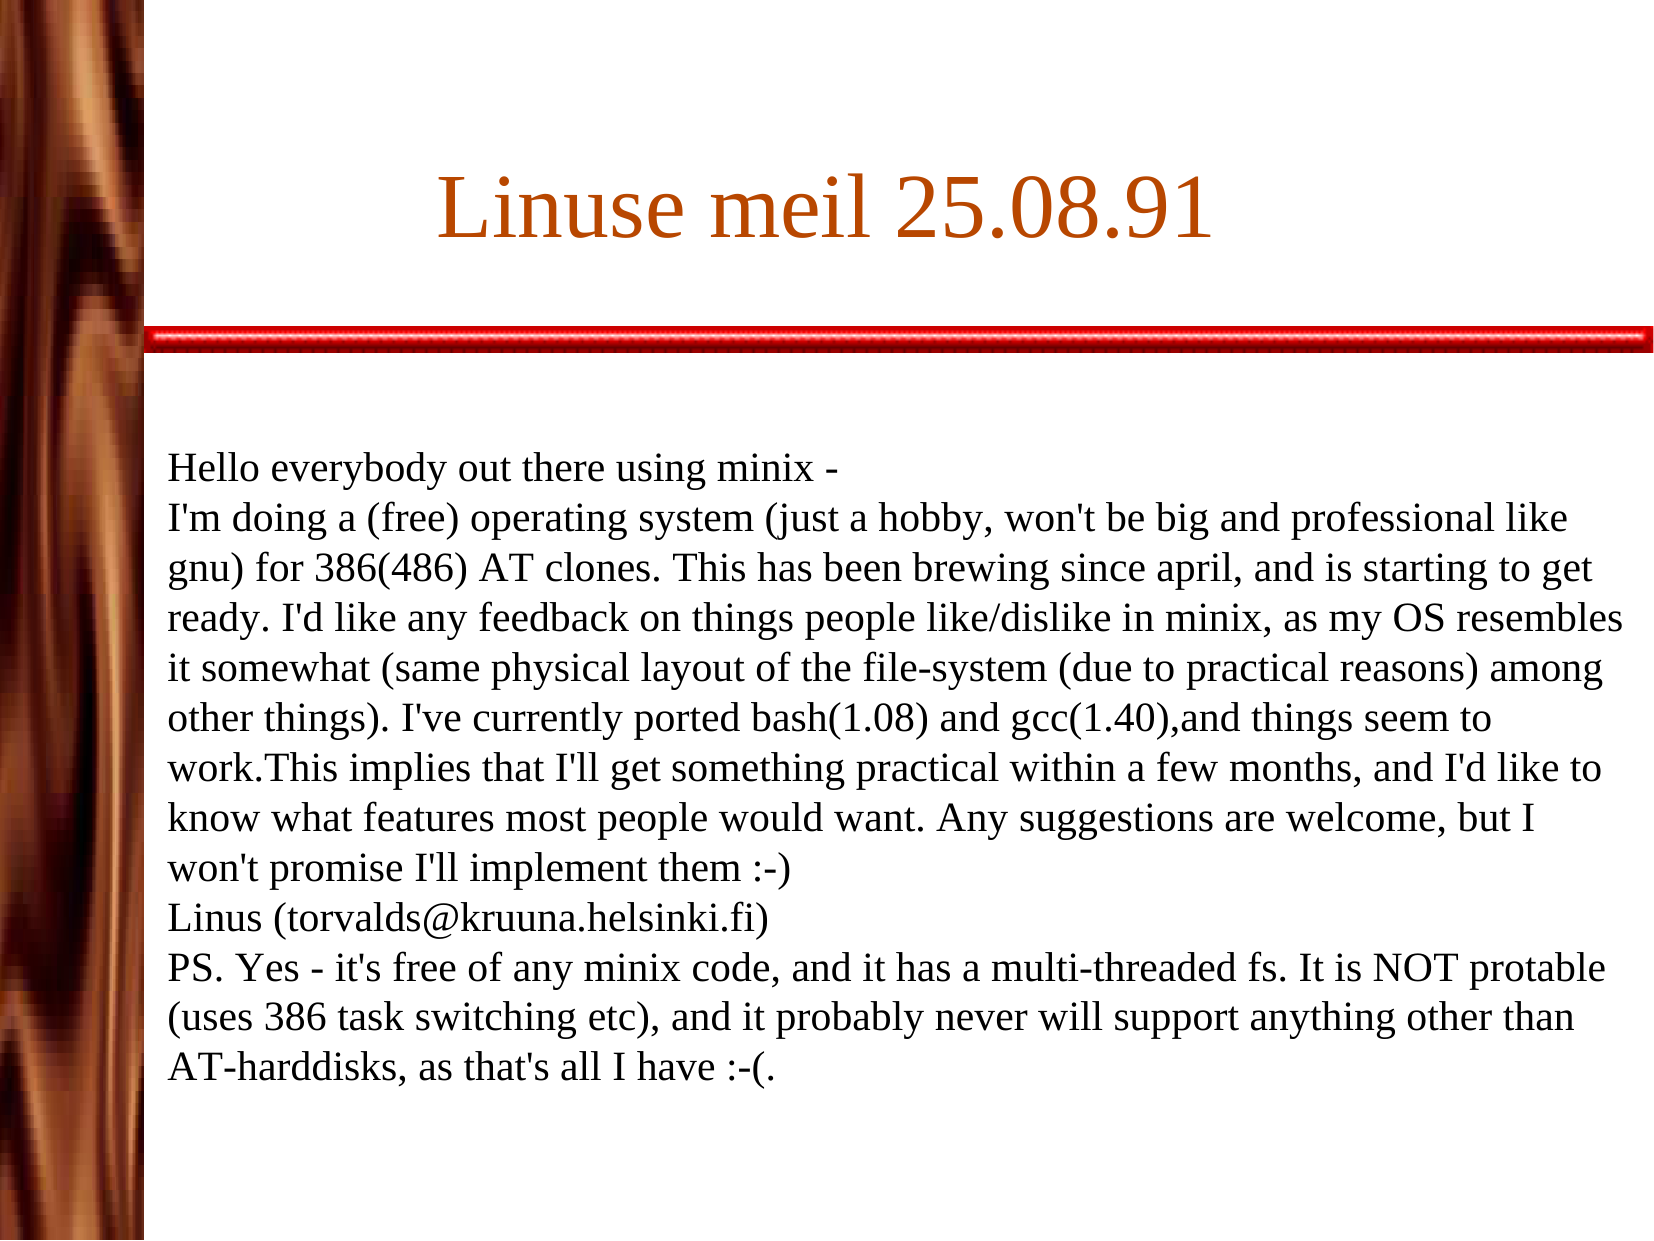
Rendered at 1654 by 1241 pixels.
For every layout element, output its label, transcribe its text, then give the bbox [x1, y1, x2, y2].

text_box Hello everybody out there using minix - I'm doing a (free) operating system (just a hobby, won't be big and professional like gnu) for 386(486) AT clones. This has been brewing since april, and is starting to get ready. I'd like any feedback on things people like/dislike in minix, as my OS resembles it somewhat (same physical layout of the file-system (due to practical reasons) among other things). I've currently ported bash(1.08) and gcc(1.40),and things seem to work.This implies that I'll get something practical within a few months, and I'd like to know what features most people would want. Any suggestions are welcome, but I won't promise I'll implement them :-) Linus (torvalds@kruuna.helsinki.fi) PS. Yes - it's free of any minix code, and it has a multi-threaded fs. It is NOT protable (uses 386 task switching etc), and it probably never will support anything other than AT-harddisks, as that's all I have :-(. [167, 444, 1637, 1099]
picture [0, 0, 1654, 1240]
title Linuse meil 25.08.91 [121, 100, 1533, 312]
